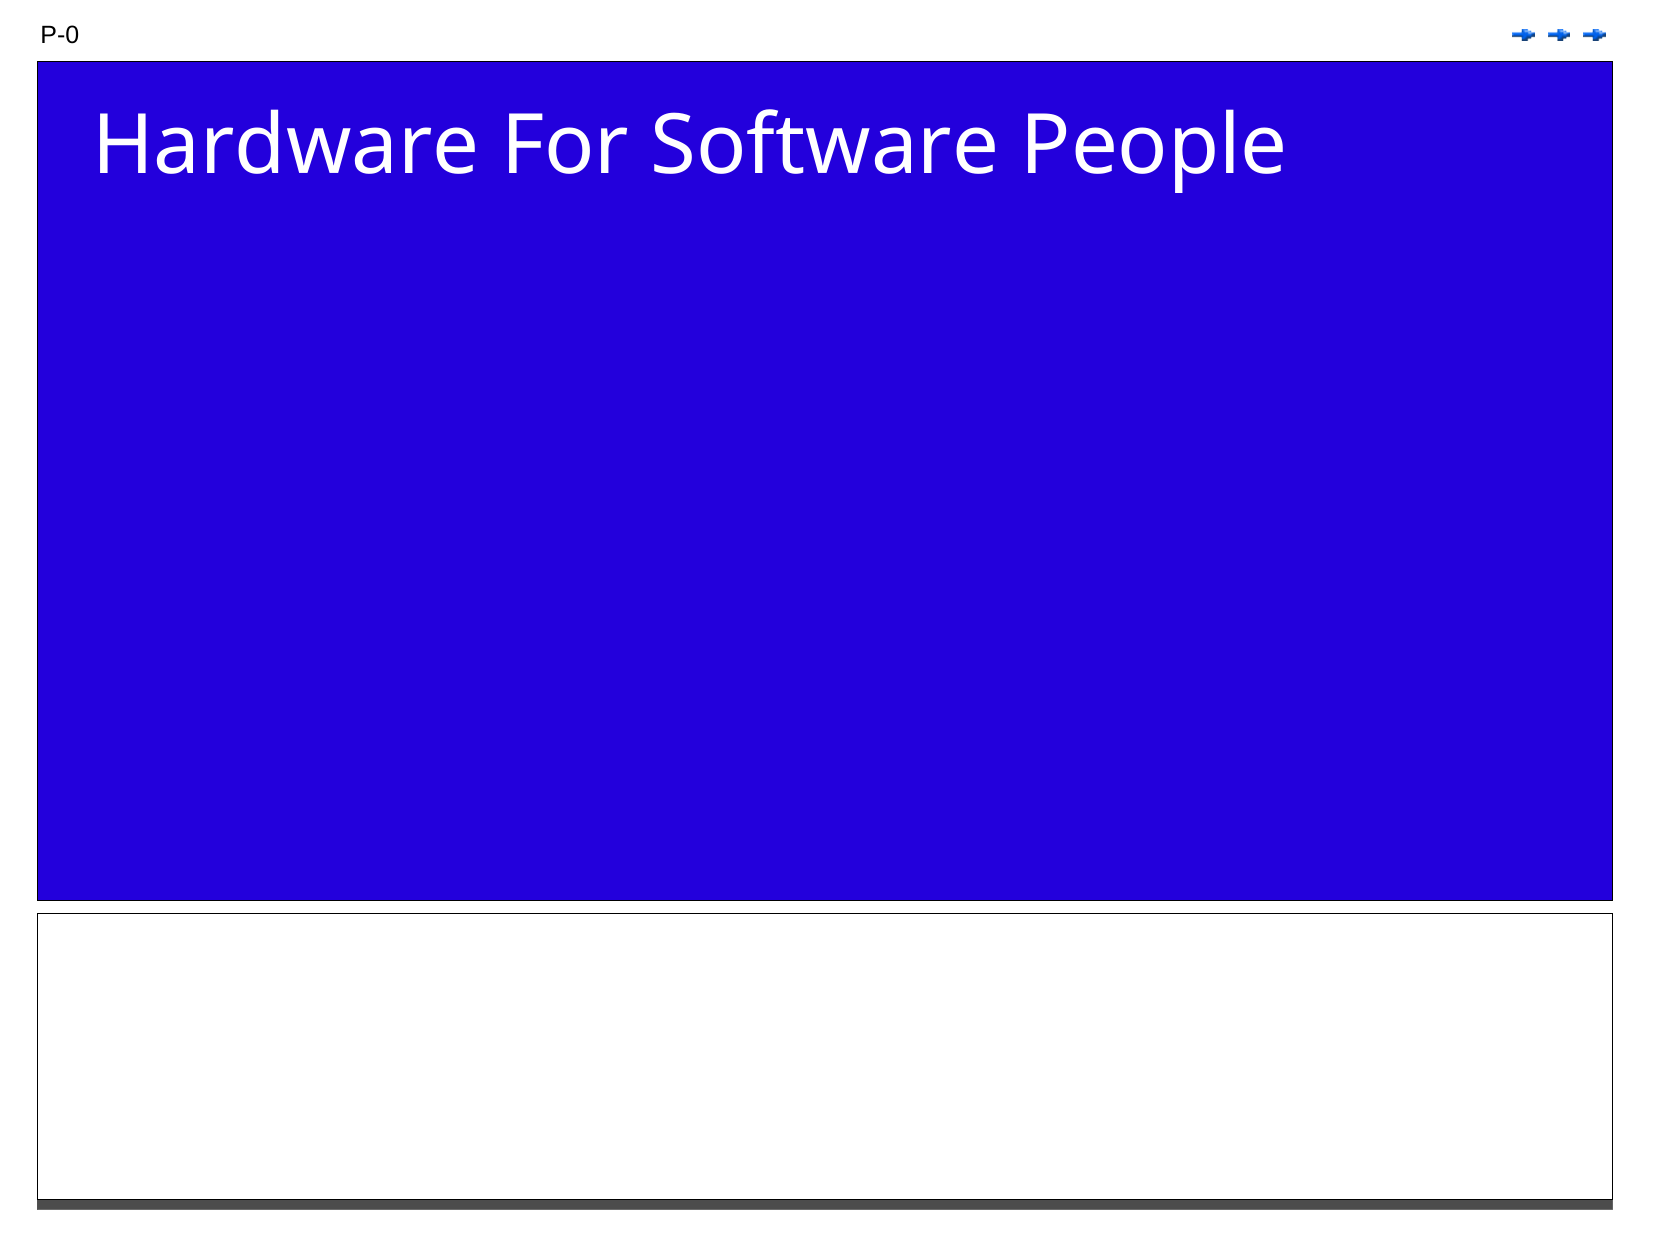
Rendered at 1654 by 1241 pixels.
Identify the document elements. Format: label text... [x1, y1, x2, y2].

text_box P-0 [25, 13, 95, 56]
picture [1583, 29, 1606, 41]
text_box Hardware For Software People [77, 77, 1228, 193]
text_box [37, 913, 1613, 1200]
text_box [37, 61, 1613, 901]
picture [1512, 29, 1535, 41]
picture [1548, 29, 1570, 41]
